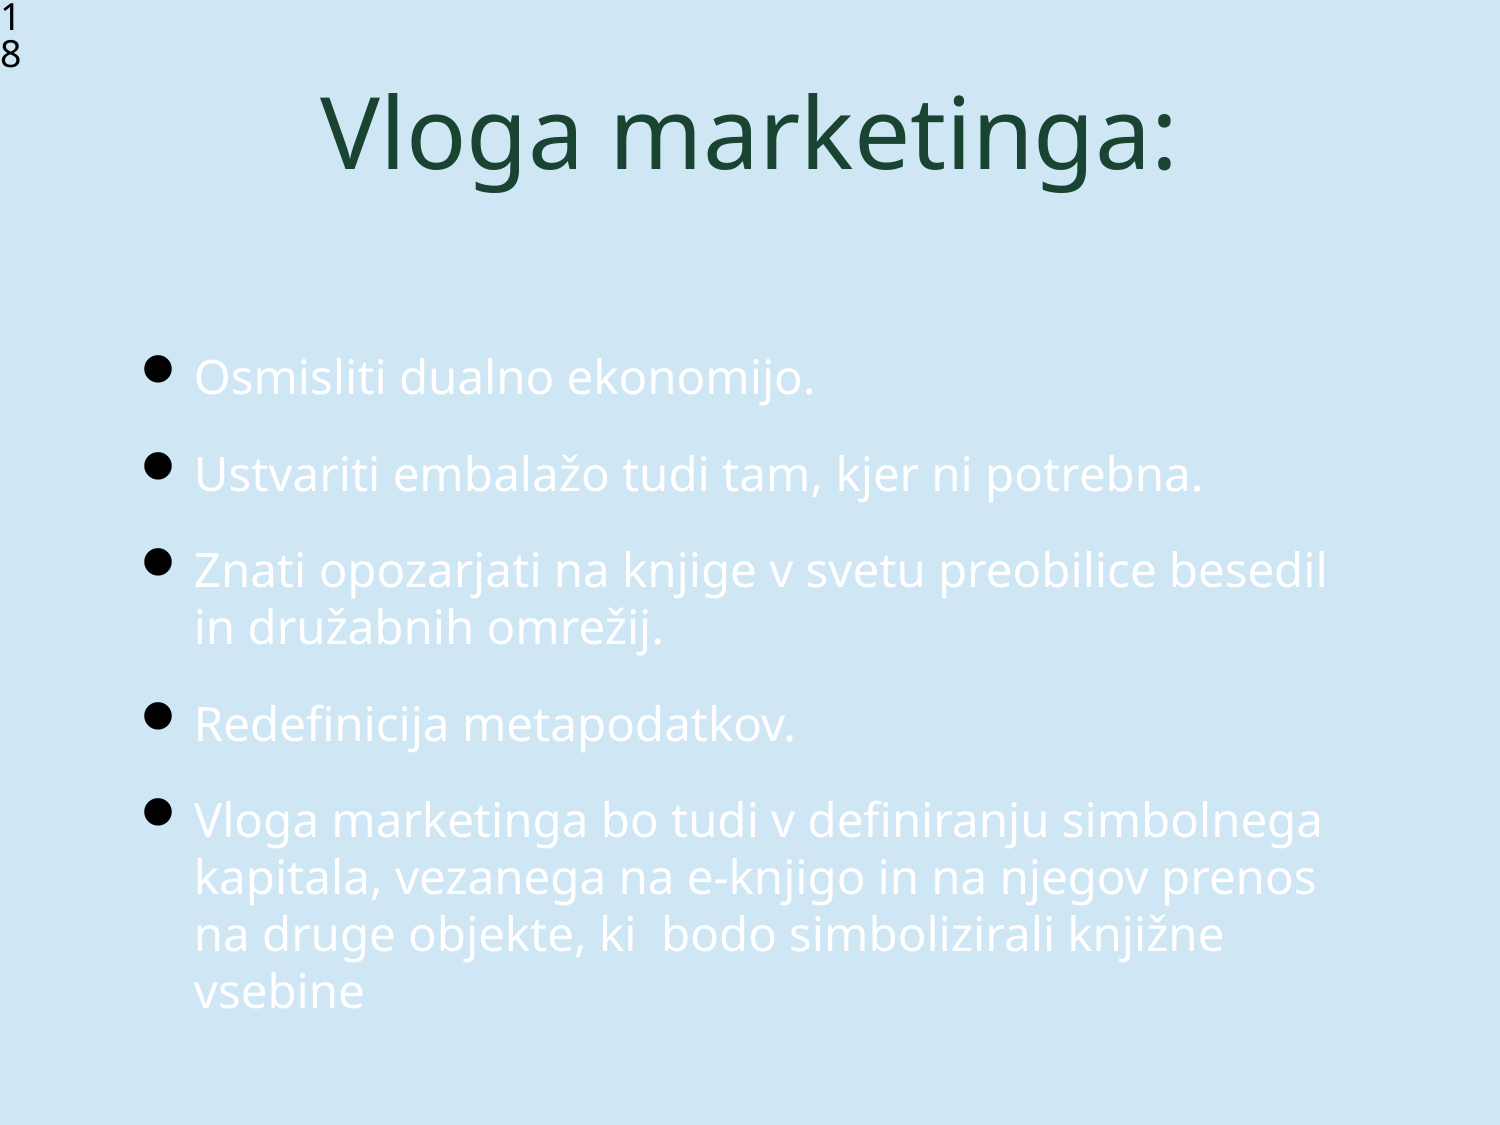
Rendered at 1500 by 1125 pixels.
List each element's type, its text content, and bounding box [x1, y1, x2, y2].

title Vloga marketinga: [125, 12, 1375, 246]
list Osmisliti dualno ekonomijo. Ustvariti embalažo tudi tam, kjer ni potrebna. Znati opozarjati na knjige v svetu preobilice besedil in družabnih omrežij. Redefinicija metapodatkov. Vloga marketinga bo tudi v definiranju simbolnega kapitala, vezanega na e-knjigo in na njegov prenos na druge objekte, ki bodo simbolizirali knjižne vsebine [125, 339, 1375, 1026]
